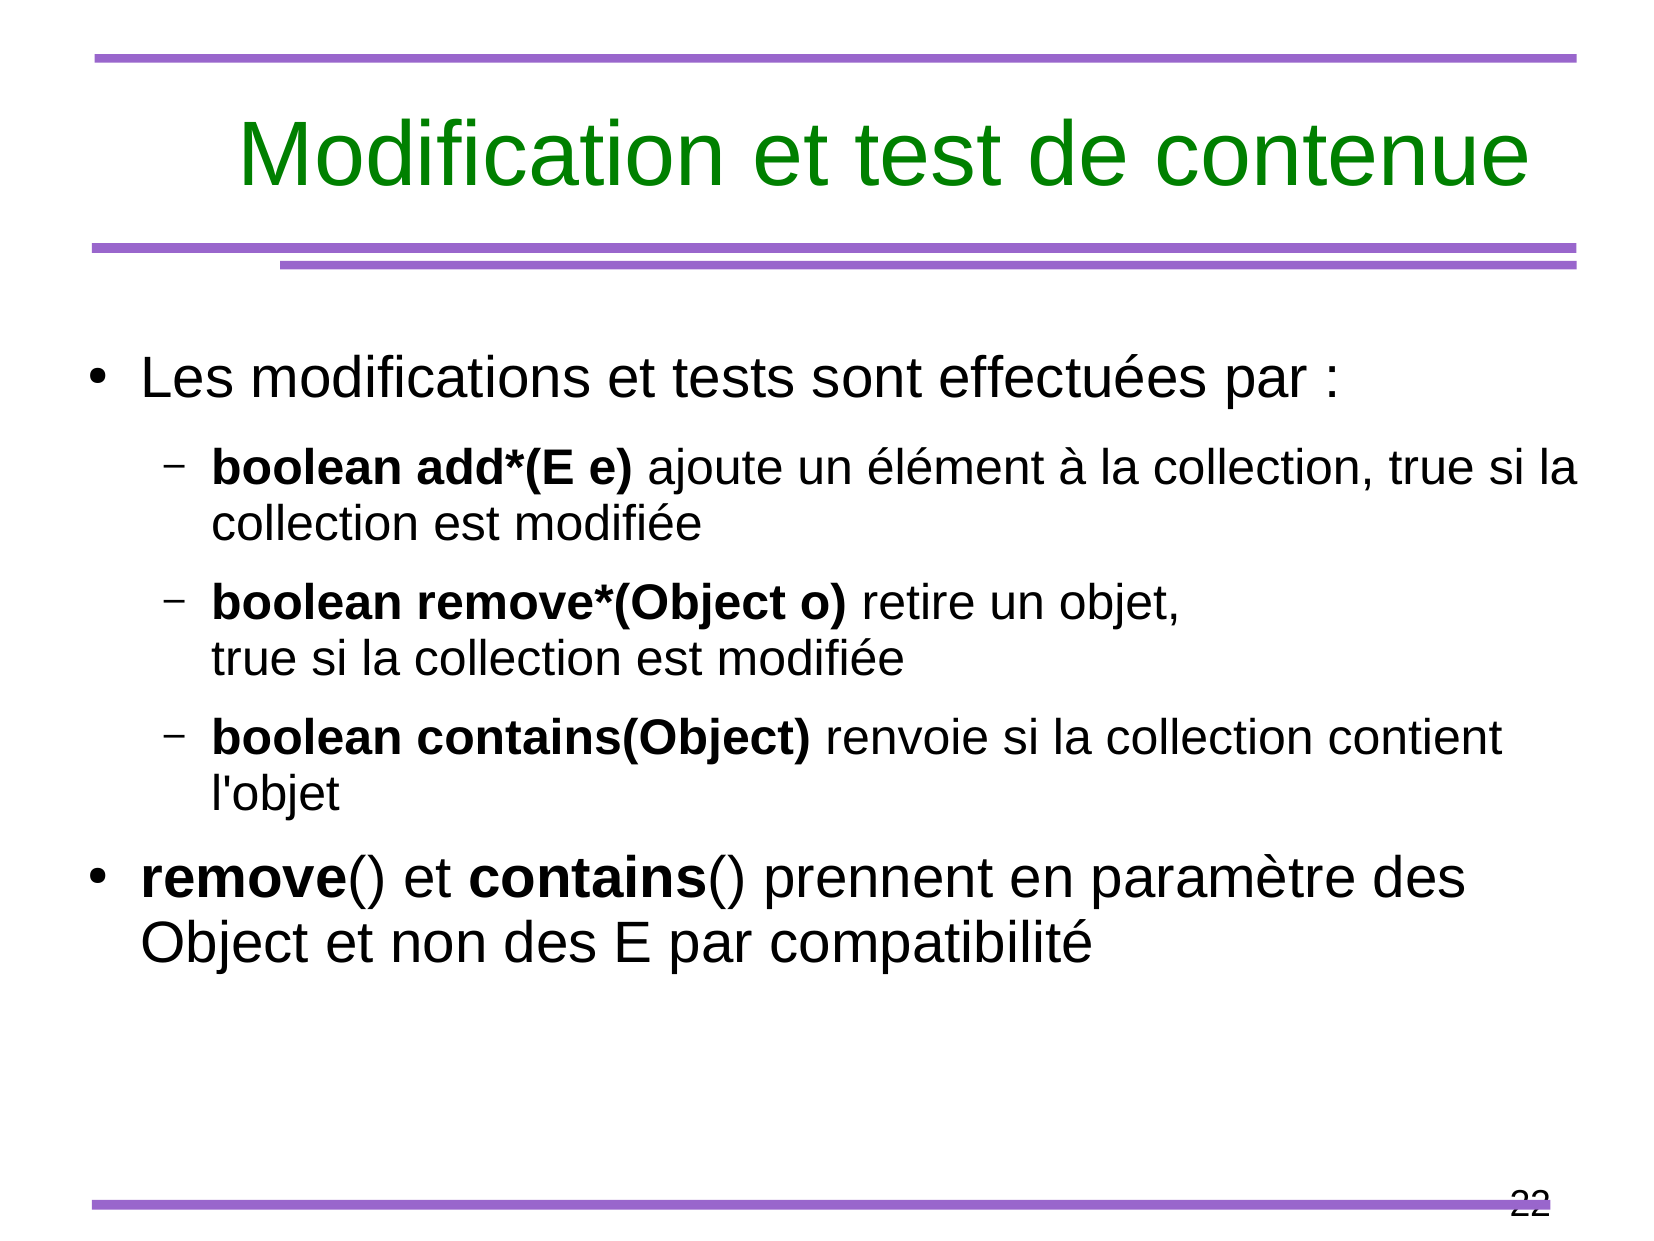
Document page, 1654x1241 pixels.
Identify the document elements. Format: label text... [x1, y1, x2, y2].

list Les modifications et tests sont effectuées par : boolean add*(E e) ajoute un élément à la collection, true si la collection est modifiée boolean remove*(Object o) retire un objet, true si la collection est modifiée boolean contains(Object) renvoie si la collection contient l'objet remove() et contains() prennent en paramètre des Object et non des E par compatibilité [69, 344, 1584, 1127]
title Modification et test de contenue [121, 49, 1534, 257]
